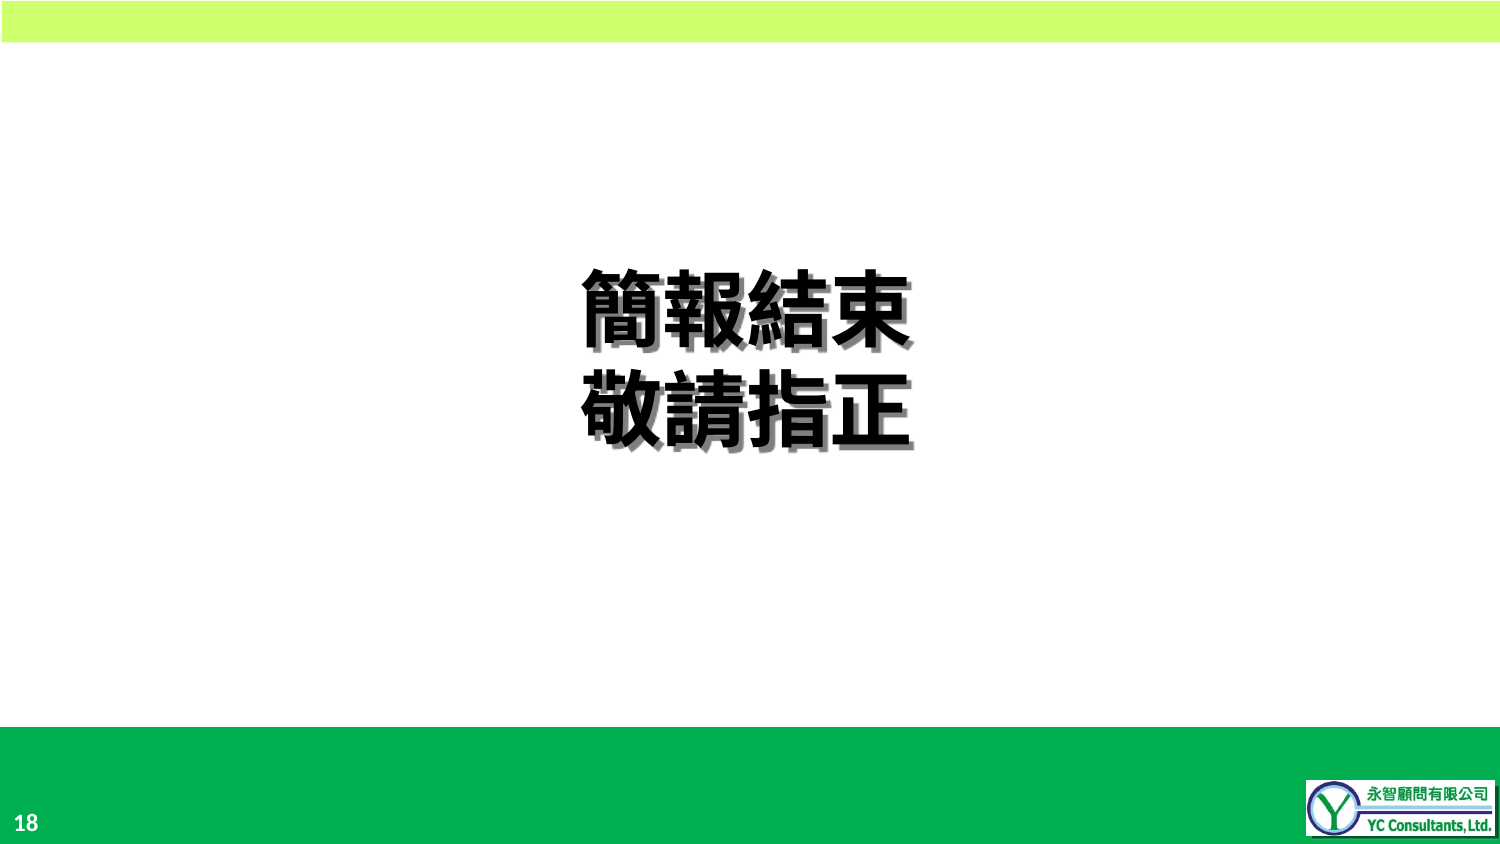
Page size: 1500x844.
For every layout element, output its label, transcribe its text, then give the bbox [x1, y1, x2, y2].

title 簡報結束 敬請指正 [31, 244, 1461, 470]
text_box 18 [0, 798, 65, 844]
